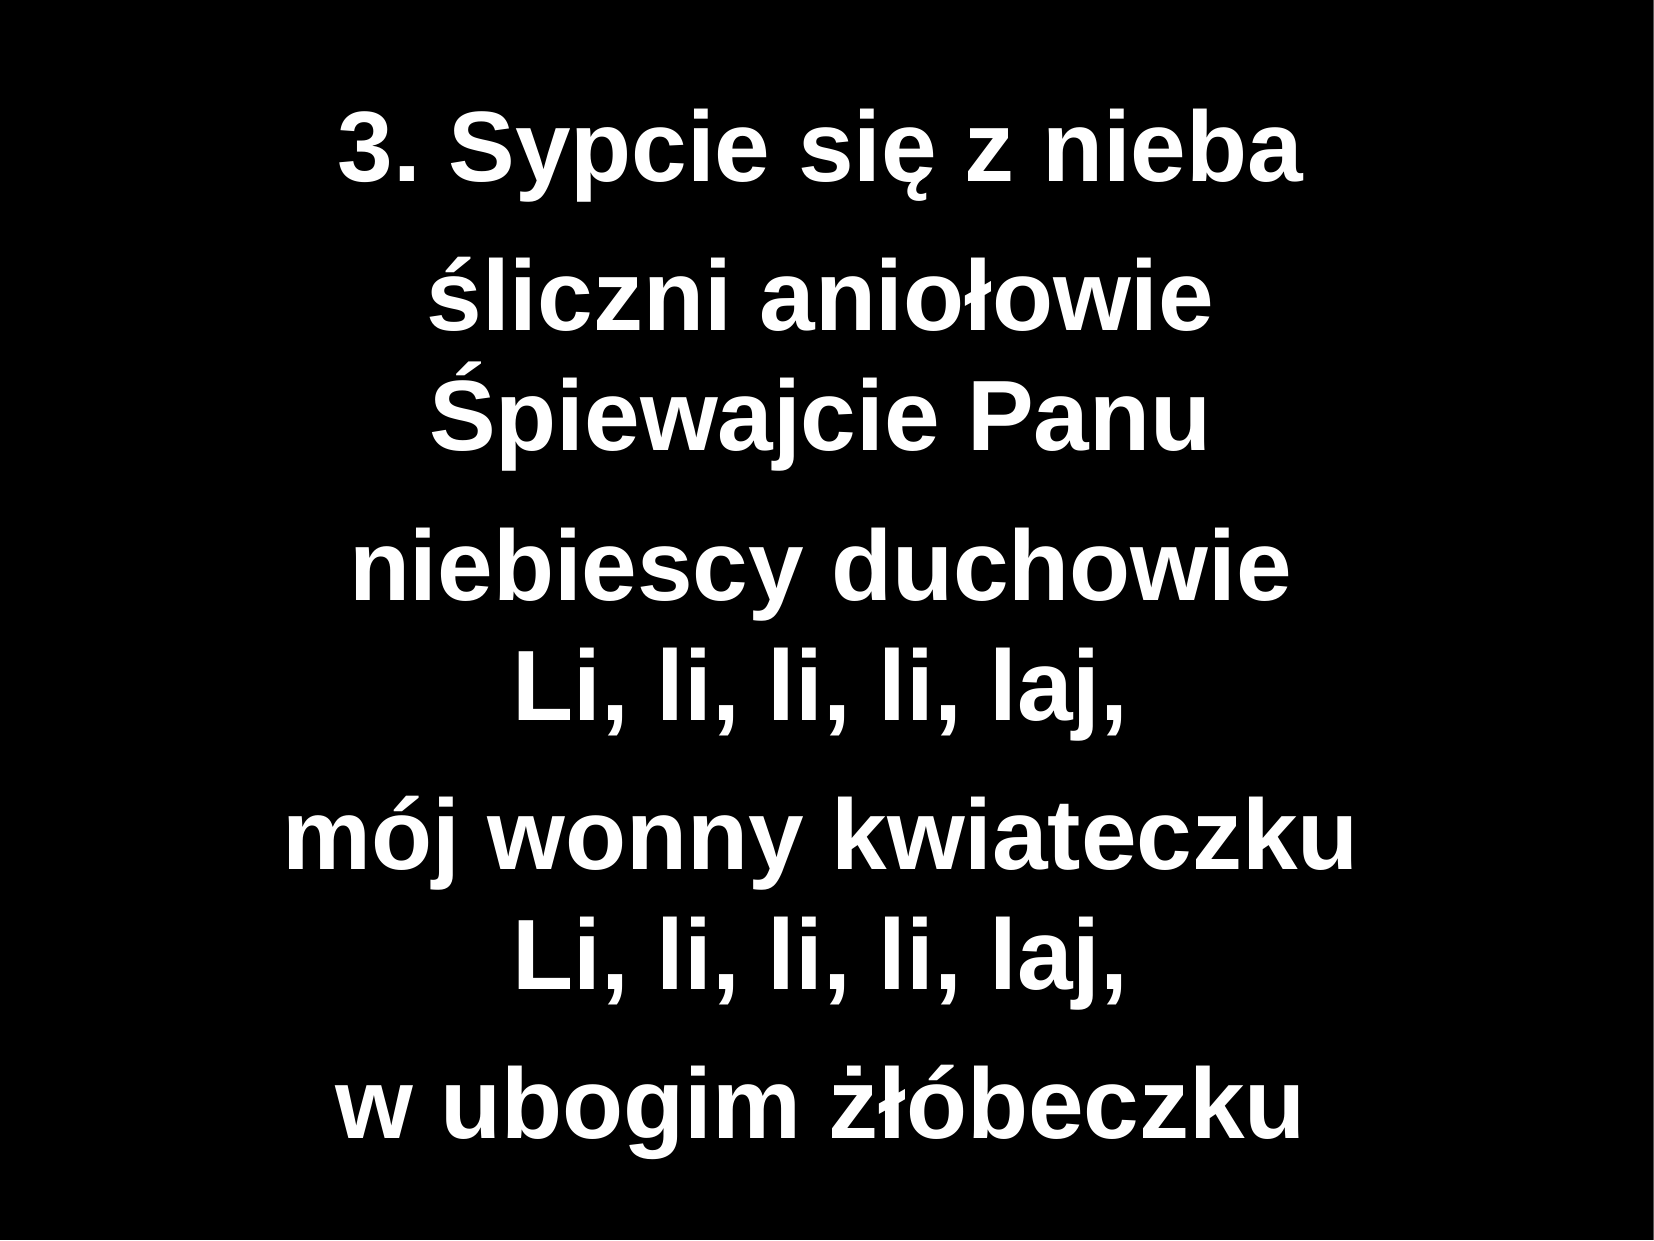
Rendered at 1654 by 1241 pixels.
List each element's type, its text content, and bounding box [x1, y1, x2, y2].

subtitle 3. Sypcie się z nieba śliczni aniołowie Śpiewajcie Panu niebiescy duchowie Li, li, li, li, laj, mój wonny kwiateczku Li, li, li, li, laj, w ubogim żłóbeczku [0, 76, 1642, 1164]
